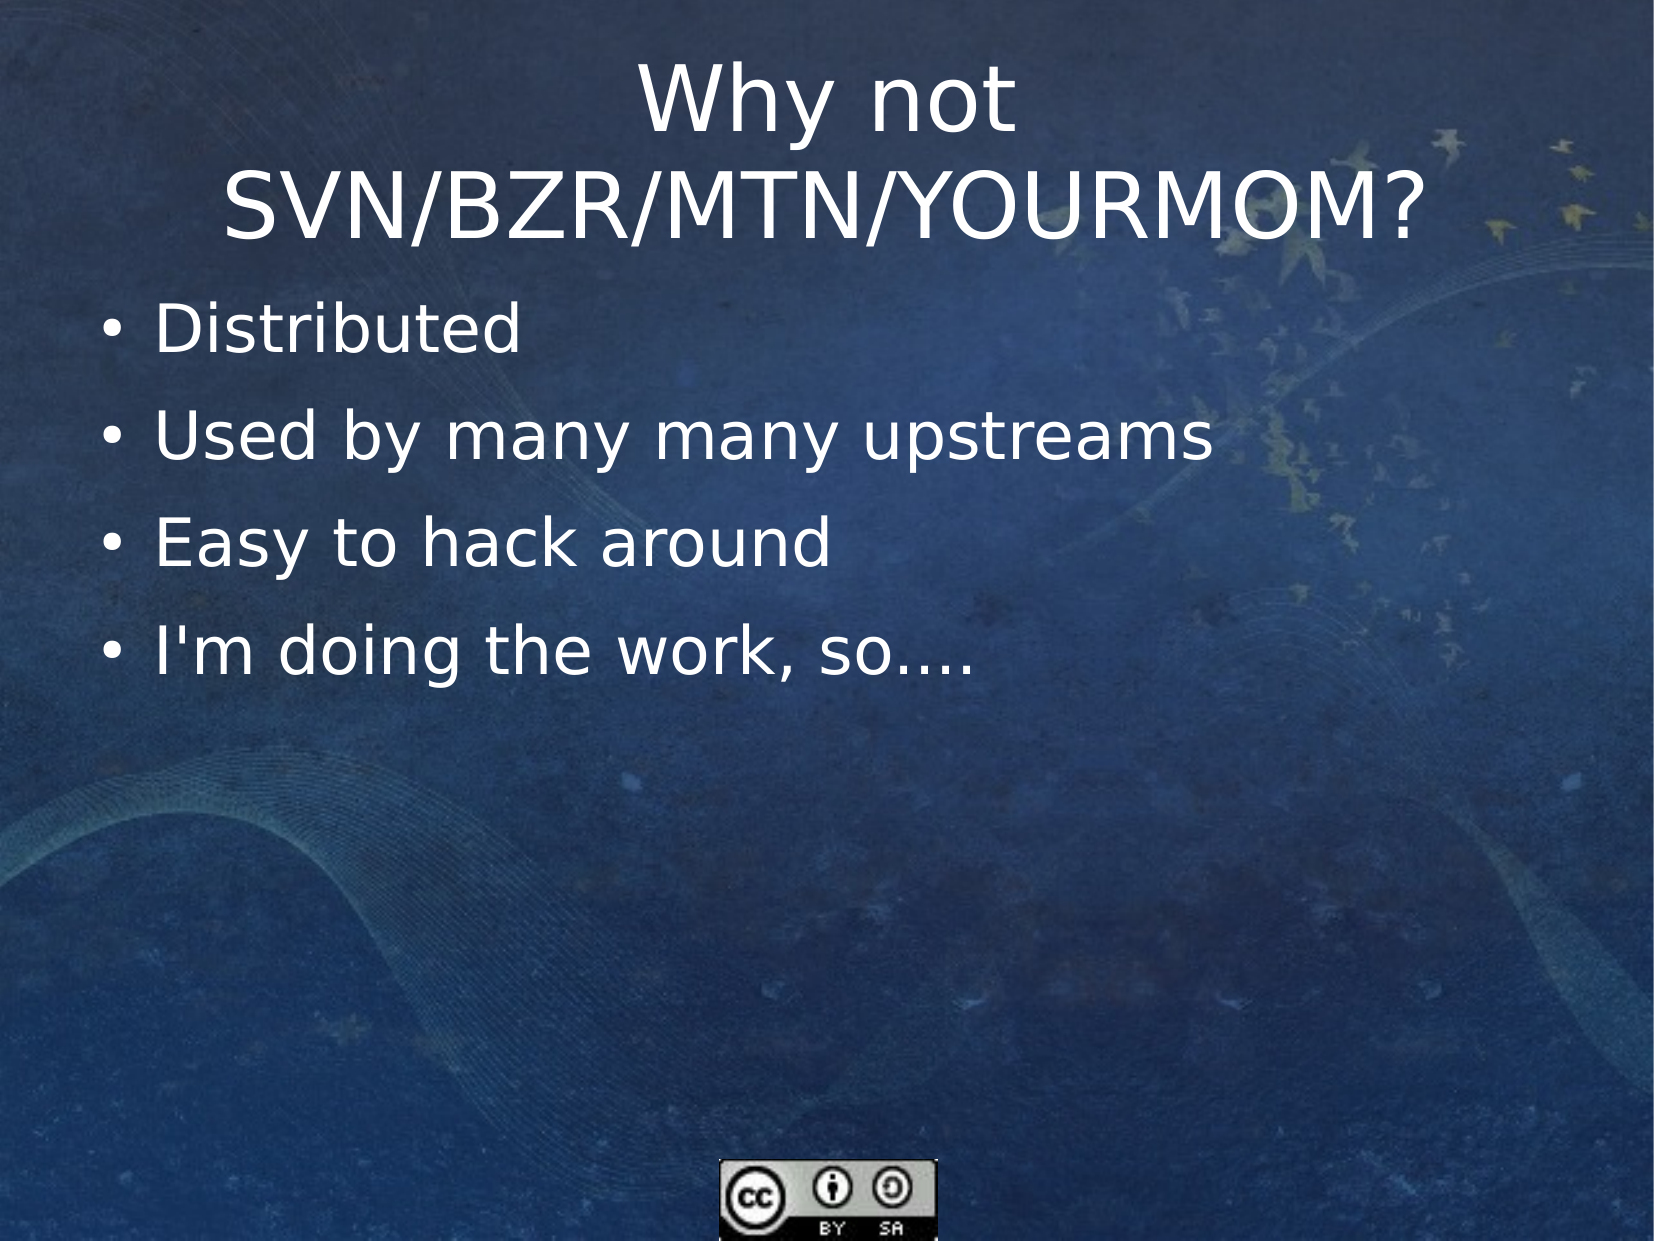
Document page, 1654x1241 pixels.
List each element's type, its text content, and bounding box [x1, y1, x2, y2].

list Distributed Used by many many upstreams Easy to hack around I'm doing the work, so.... [82, 290, 1571, 1094]
picture [0, 0, 1654, 1241]
title Why not SVN/BZR/MTN/YOURMOM? [82, 45, 1571, 261]
